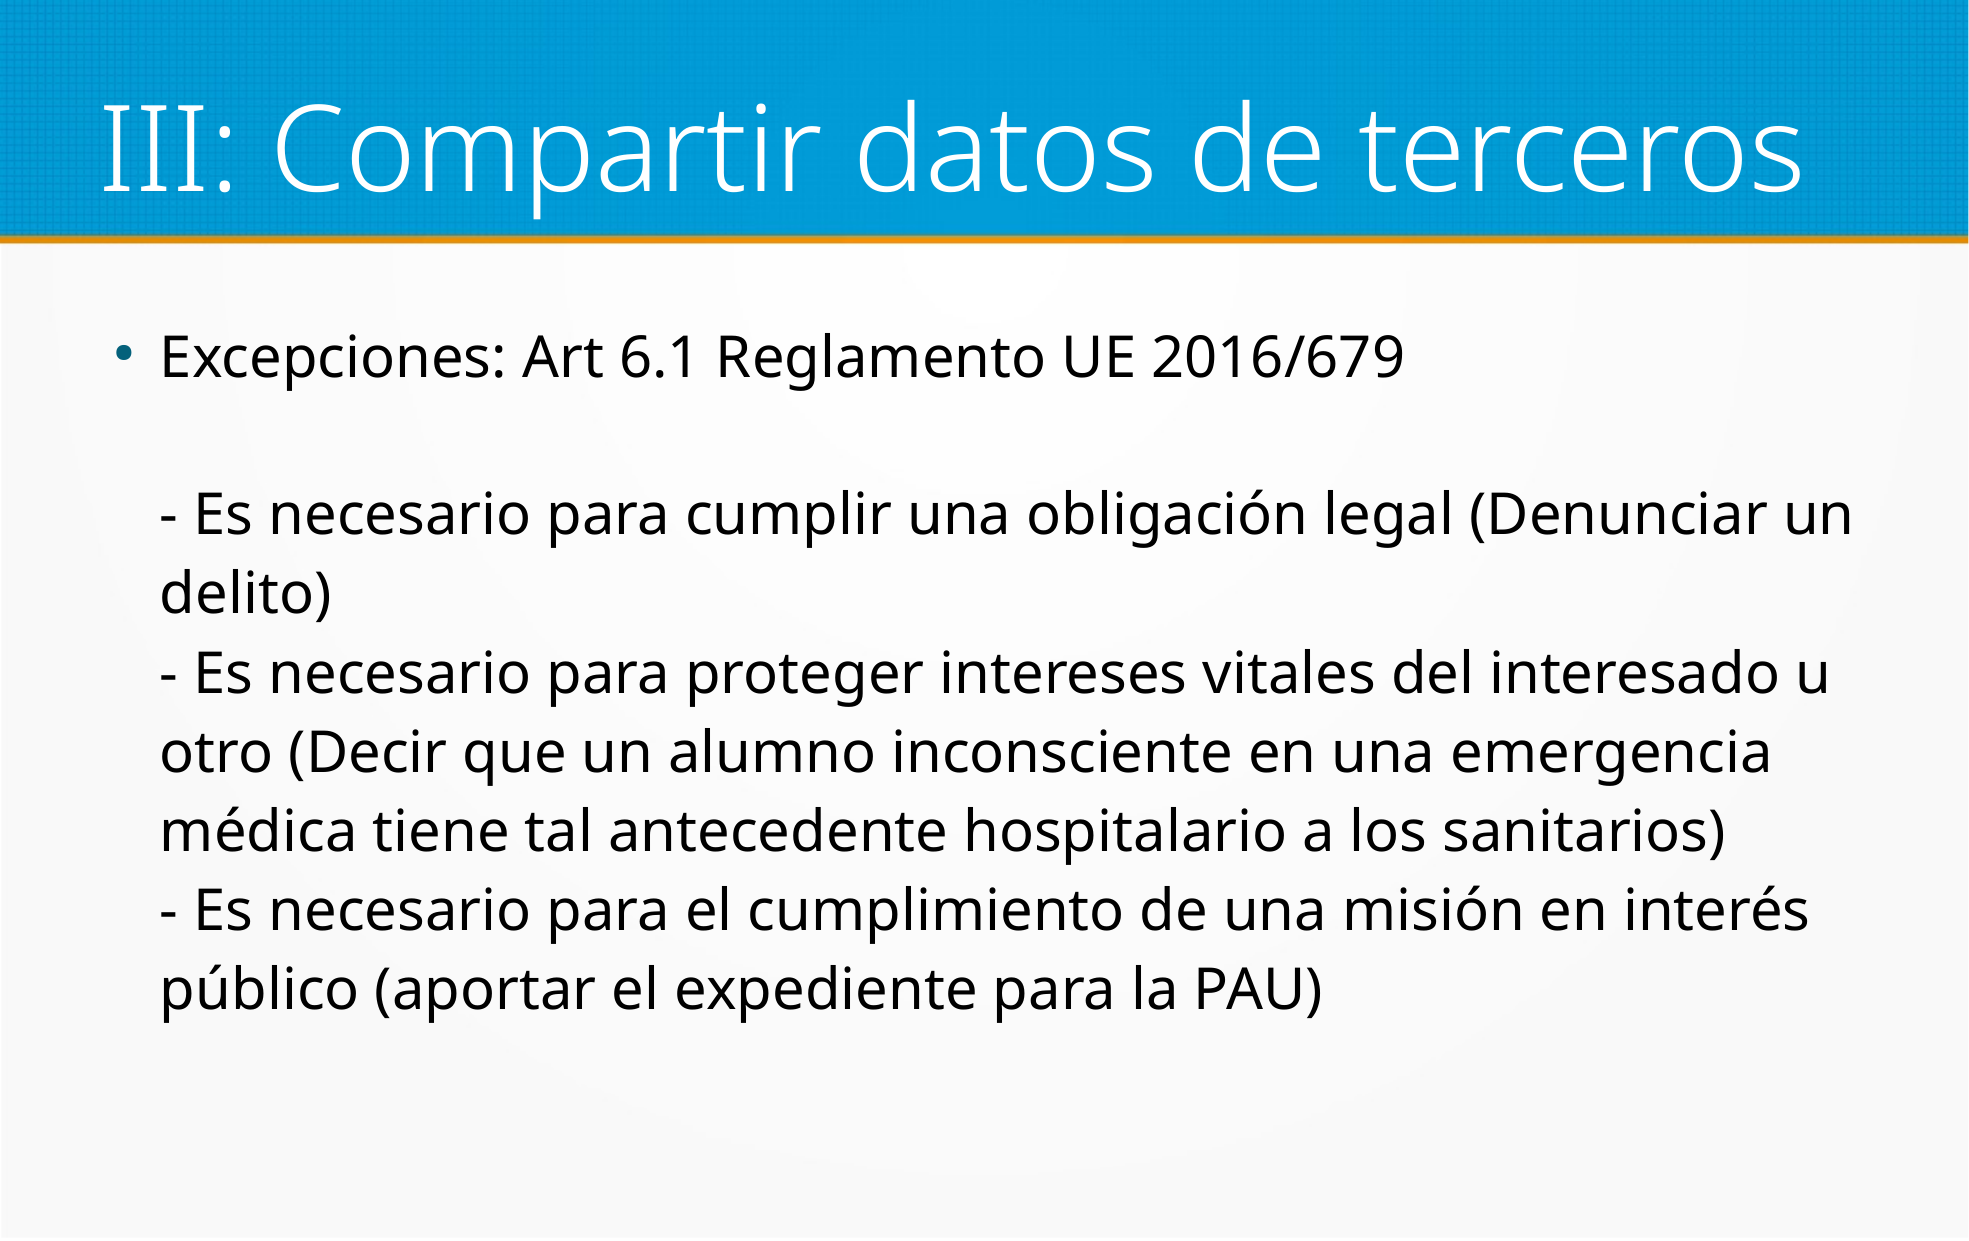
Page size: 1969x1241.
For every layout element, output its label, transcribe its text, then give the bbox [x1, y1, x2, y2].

list Excepciones: Art 6.1 Reglamento UE 2016/679 - Es necesario para cumplir una obligación legal (Denunciar un delito) - Es necesario para proteger intereses vitales del interesado u otro (Decir que un alumno inconsciente en una emergencia médica tiene tal antecedente hospitalario a los sanitarios) - Es necesario para el cumplimiento de una misión en interés público (aportar el expediente para la PAU) [98, 315, 1861, 1081]
title III: Compartir datos de terceros [98, 19, 1870, 227]
picture [0, 233, 1969, 1241]
